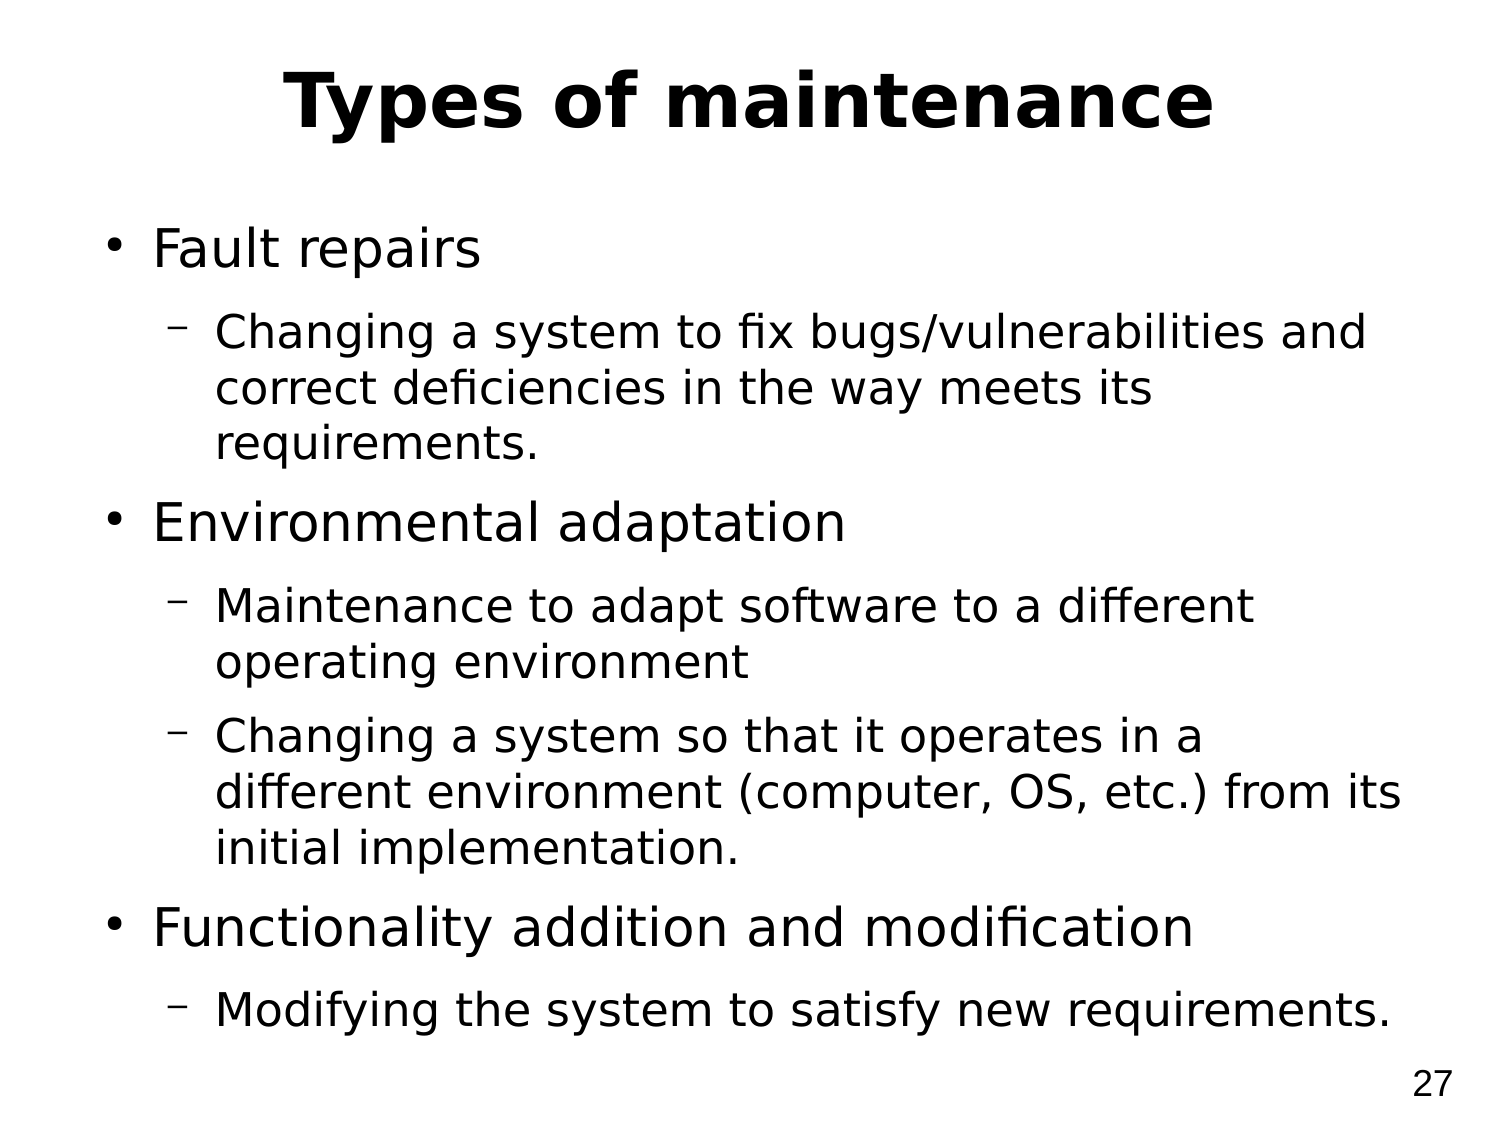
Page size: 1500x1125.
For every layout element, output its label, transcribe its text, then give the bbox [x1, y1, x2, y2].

title Types of maintenance [75, 44, 1425, 177]
list Fault repairs Changing a system to fix bugs/vulnerabilities and correct deficiencies in the way meets its requirements. Environmental adaptation Maintenance to adapt software to a different operating environment Changing a system so that it operates in a different environment (computer, OS, etc.) from its initial implementation. Functionality addition and modification Modifying the system to satisfy new requirements. [75, 206, 1425, 1093]
